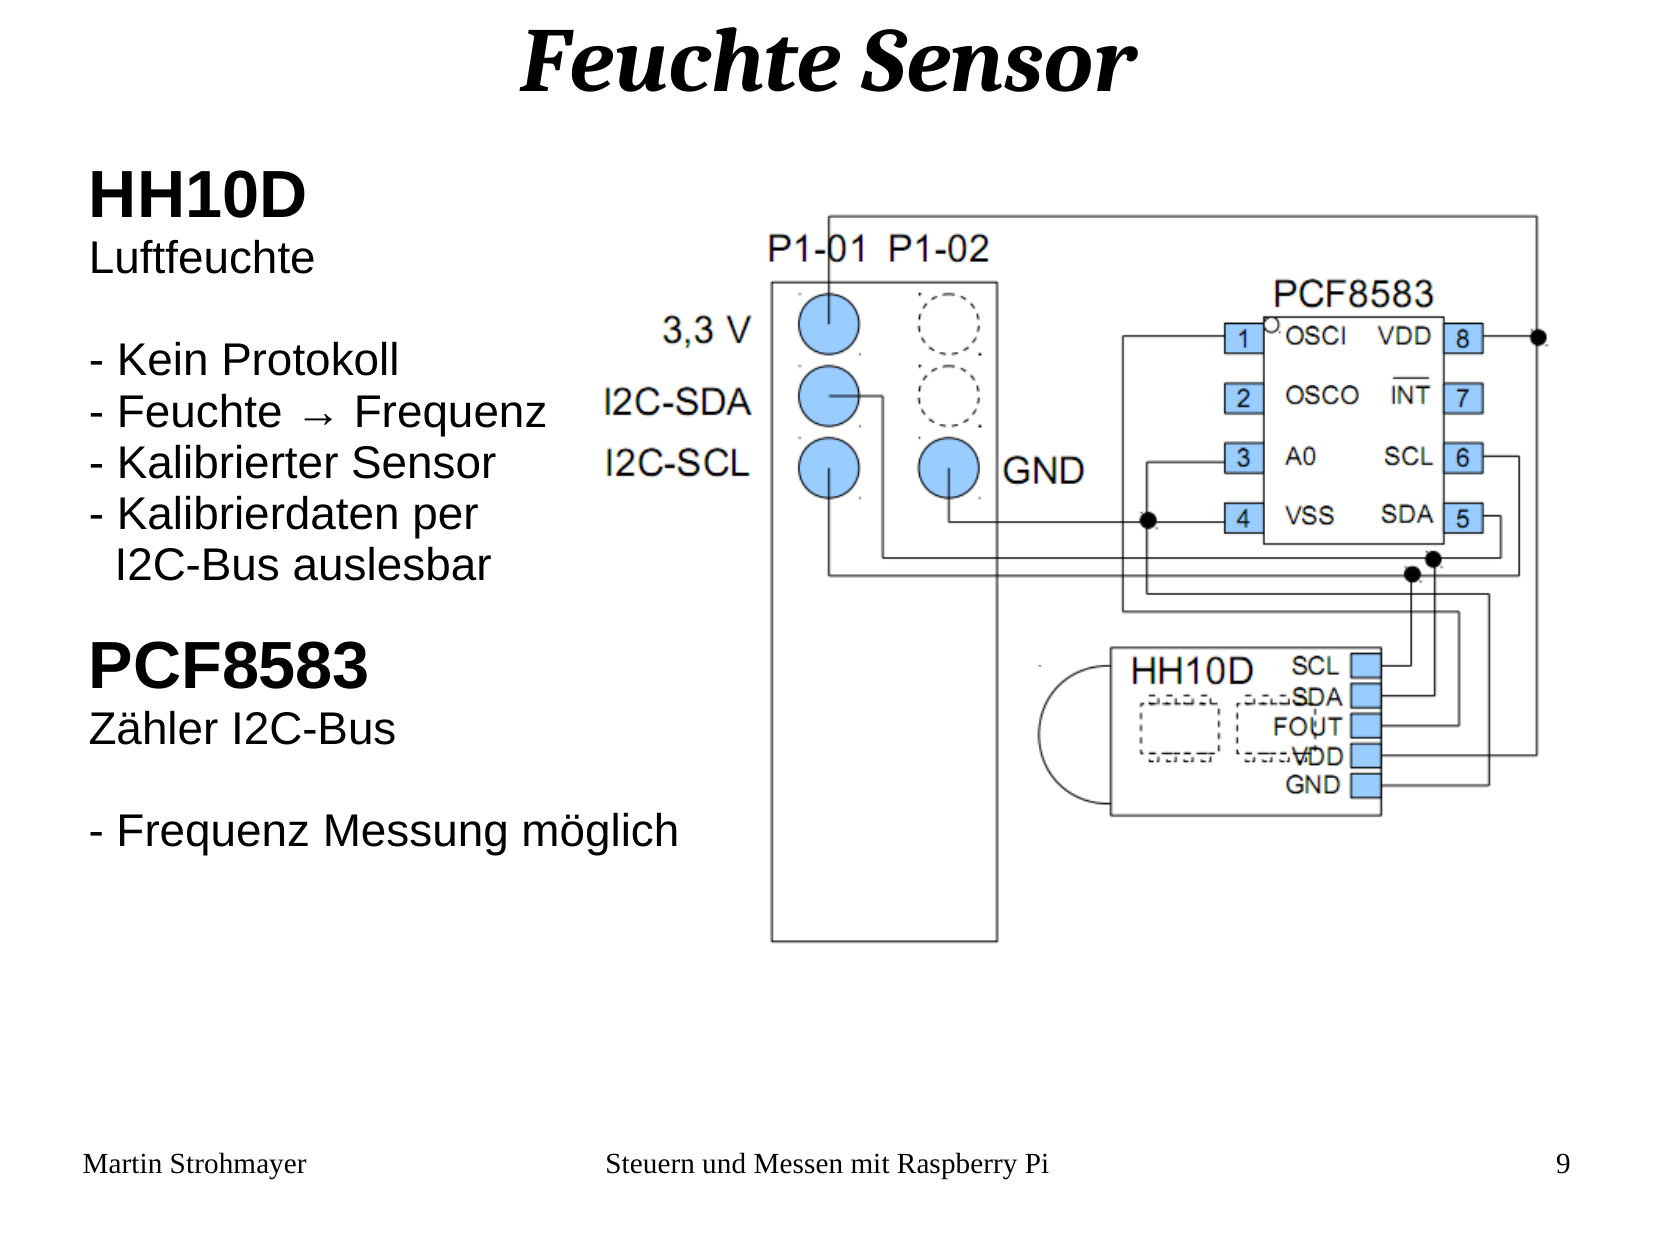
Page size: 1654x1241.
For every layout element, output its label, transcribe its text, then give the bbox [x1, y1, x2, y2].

title Feuchte Sensor [3, 7, 1654, 116]
text_box HH10D Luftfeuchte - Kein Protokoll - Feuchte → Frequenz - Kalibrierter Sensor - Kalibrierdaten per I2C-Bus auslesbar [74, 149, 981, 597]
text_box PCF8583 Zähler I2C-Bus - Frequenz Messung möglich [73, 620, 980, 864]
picture [598, 204, 1550, 947]
